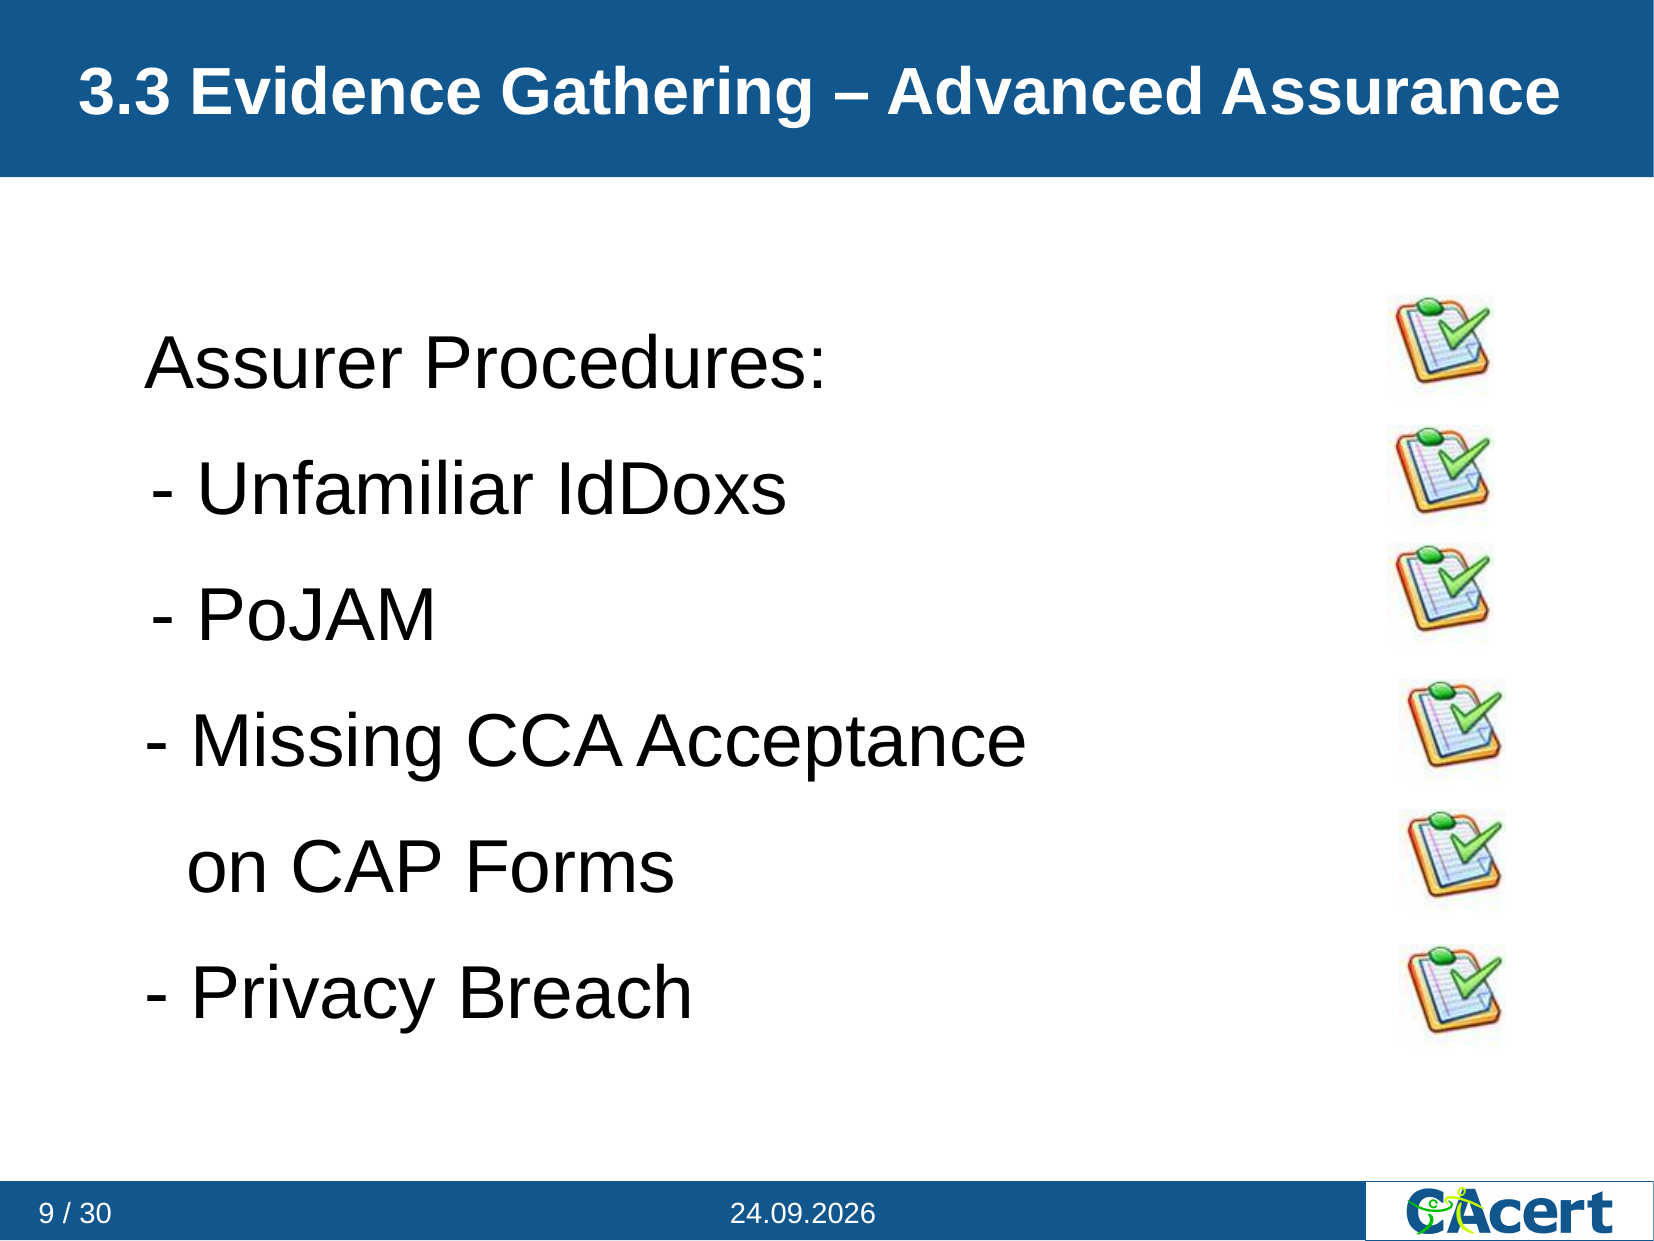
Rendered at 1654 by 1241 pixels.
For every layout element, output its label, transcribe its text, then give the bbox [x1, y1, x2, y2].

picture [1387, 425, 1494, 532]
picture [1399, 944, 1506, 1052]
title 3.3 Evidence Gathering – Advanced Assurance [76, 17, 1565, 166]
picture [1406, 1186, 1613, 1235]
picture [1387, 295, 1494, 402]
picture [1399, 679, 1506, 786]
text_box Assurer Procedures: - Unfamiliar IdDoxs - PoJAM - Missing CCA Acceptance on CAP Forms - Privacy Breach [88, 270, 1044, 1000]
picture [1387, 543, 1494, 650]
picture [1399, 809, 1506, 916]
